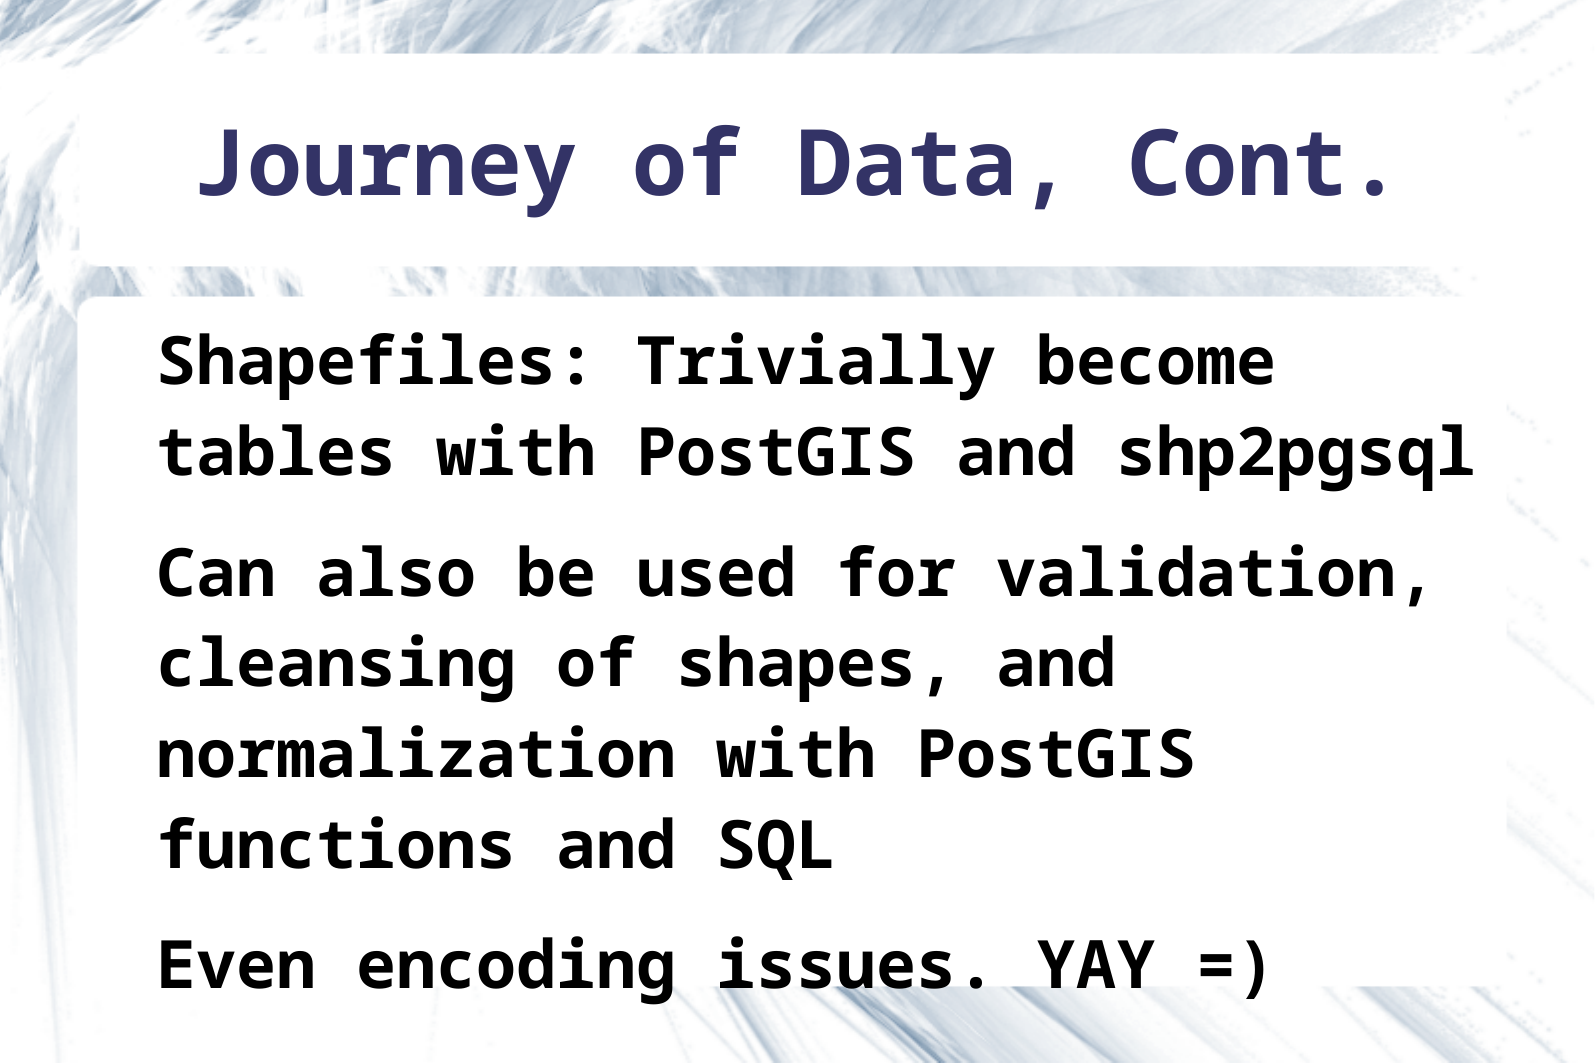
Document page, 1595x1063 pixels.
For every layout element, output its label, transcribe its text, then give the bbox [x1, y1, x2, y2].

list Shapefiles: Trivially become tables with PostGIS and shp2pgsql Can also be used for validation, cleansing of shapes, and normalization with PostGIS functions and SQL Even encoding issues. YAY =) [85, 313, 1481, 931]
picture [0, 0, 1595, 1063]
title Journey of Data, Cont. [79, 62, 1515, 259]
